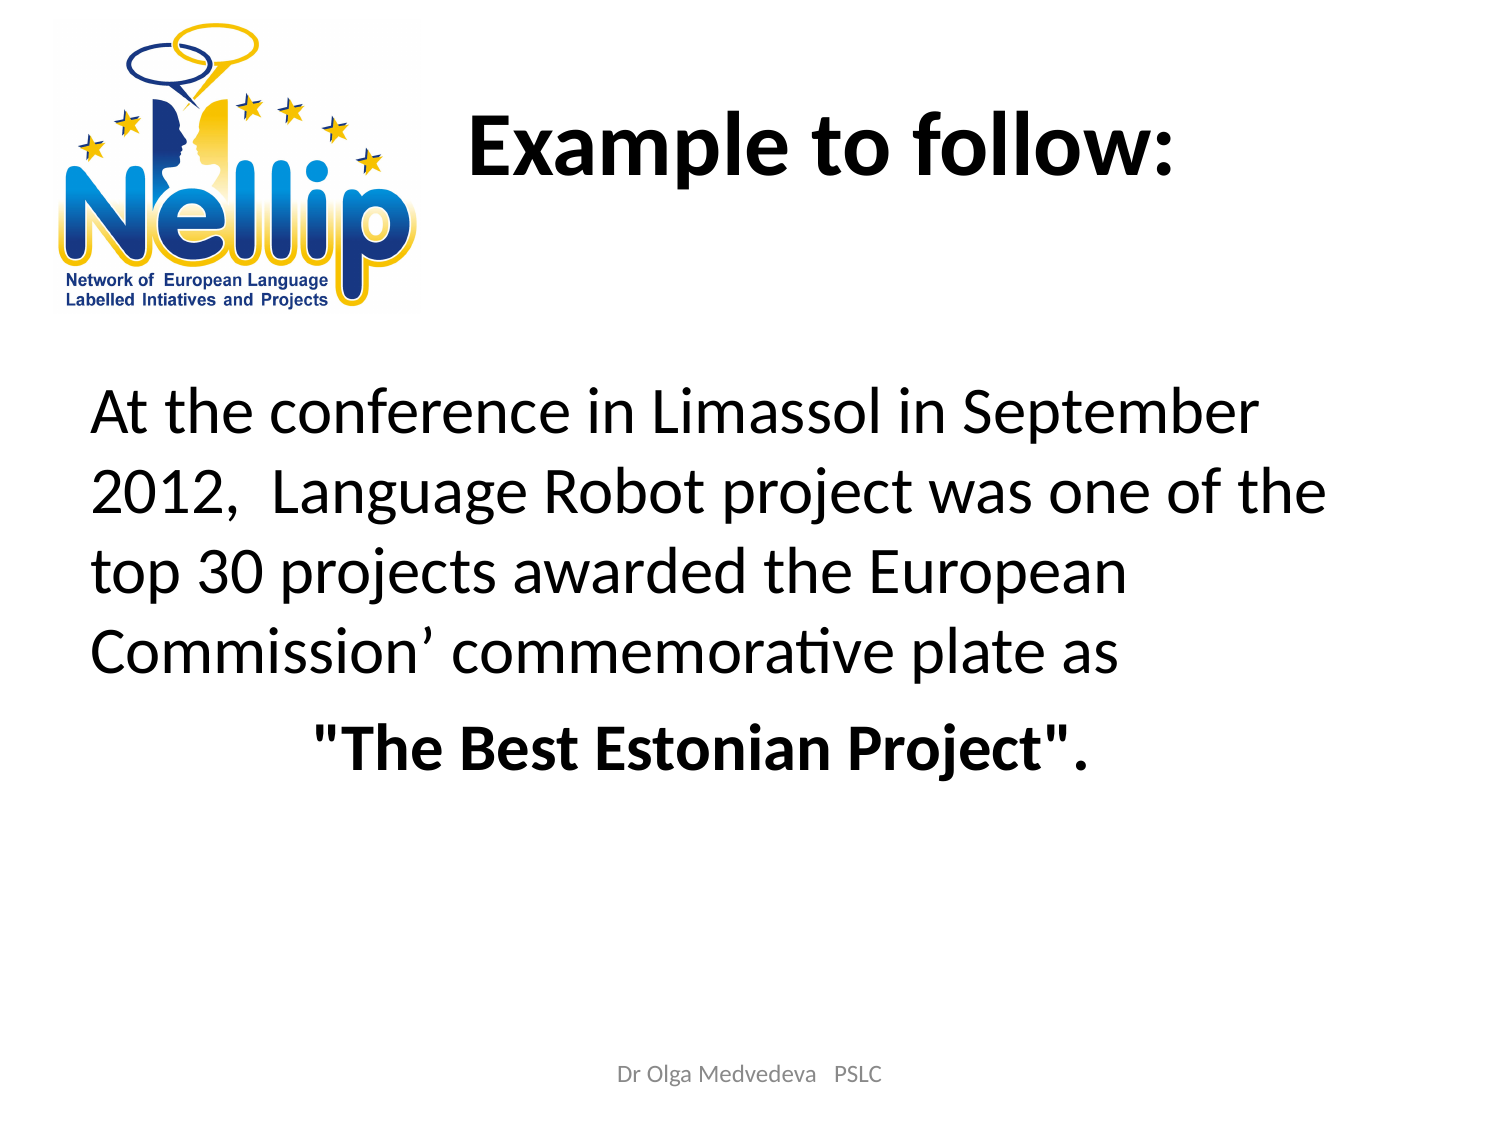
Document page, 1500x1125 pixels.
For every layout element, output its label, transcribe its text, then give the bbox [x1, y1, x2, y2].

title Example to follow: [421, 45, 1426, 233]
text_box Dr Olga Medvedeva PSLC [512, 1042, 988, 1103]
picture [53, 19, 421, 314]
list At the conference in Limassol in September 2012, Language Robot project was one of the top 30 projects awarded the European Commission’ commemorative plate as "The Best Estonian Project". [75, 262, 1426, 1005]
